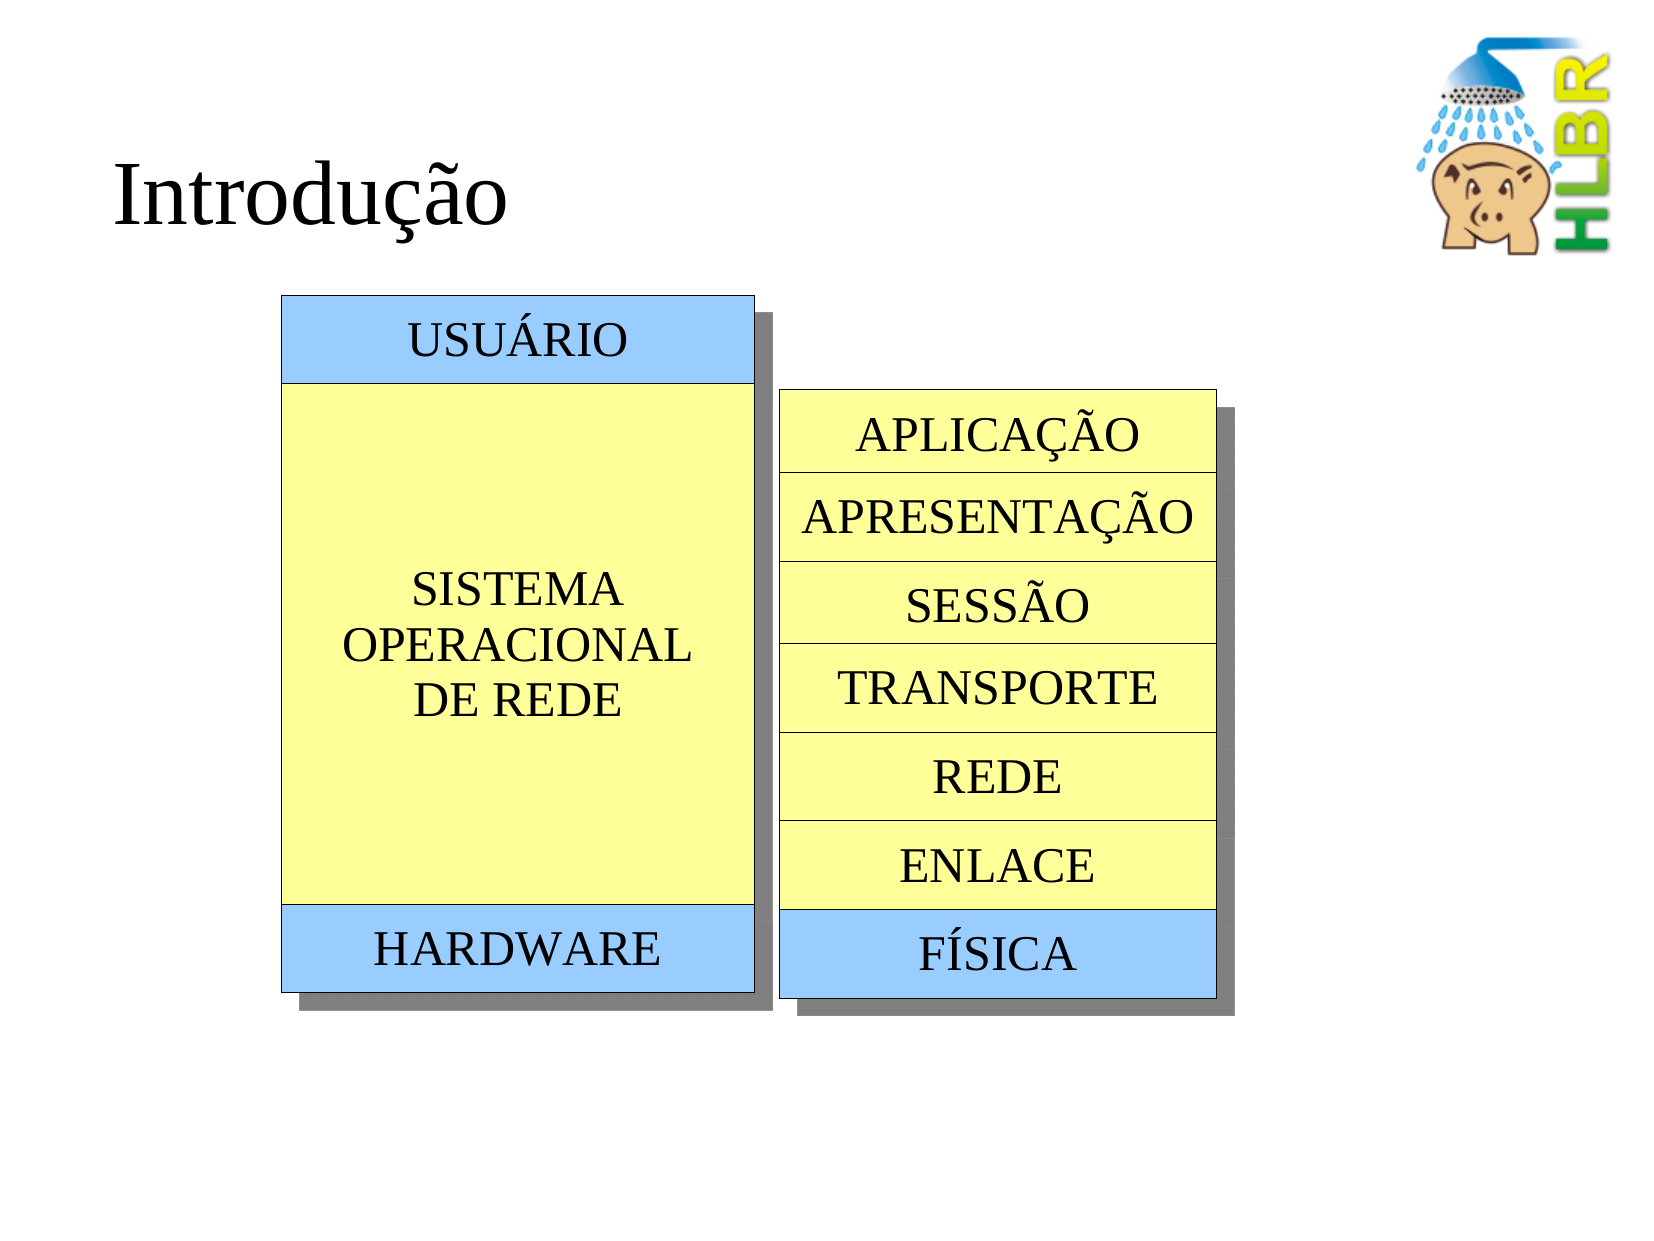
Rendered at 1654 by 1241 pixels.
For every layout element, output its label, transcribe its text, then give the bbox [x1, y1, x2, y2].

text_box FÍSICA [779, 909, 1217, 999]
text_box APLICAÇÃO [779, 389, 1217, 472]
text_box ENLACE [779, 820, 1217, 909]
text_box TRANSPORTE [779, 643, 1217, 732]
text_box SISTEMA OPERACIONAL DE REDE [281, 383, 755, 904]
text_box SESSÃO [779, 561, 1217, 643]
text_box HARDWARE [281, 904, 755, 993]
title Introdução [112, 76, 1388, 312]
text_box REDE [779, 732, 1217, 820]
picture [1416, 37, 1612, 260]
text_box APRESENTAÇÃO [779, 472, 1217, 561]
text_box USUÁRIO [281, 312, 755, 383]
